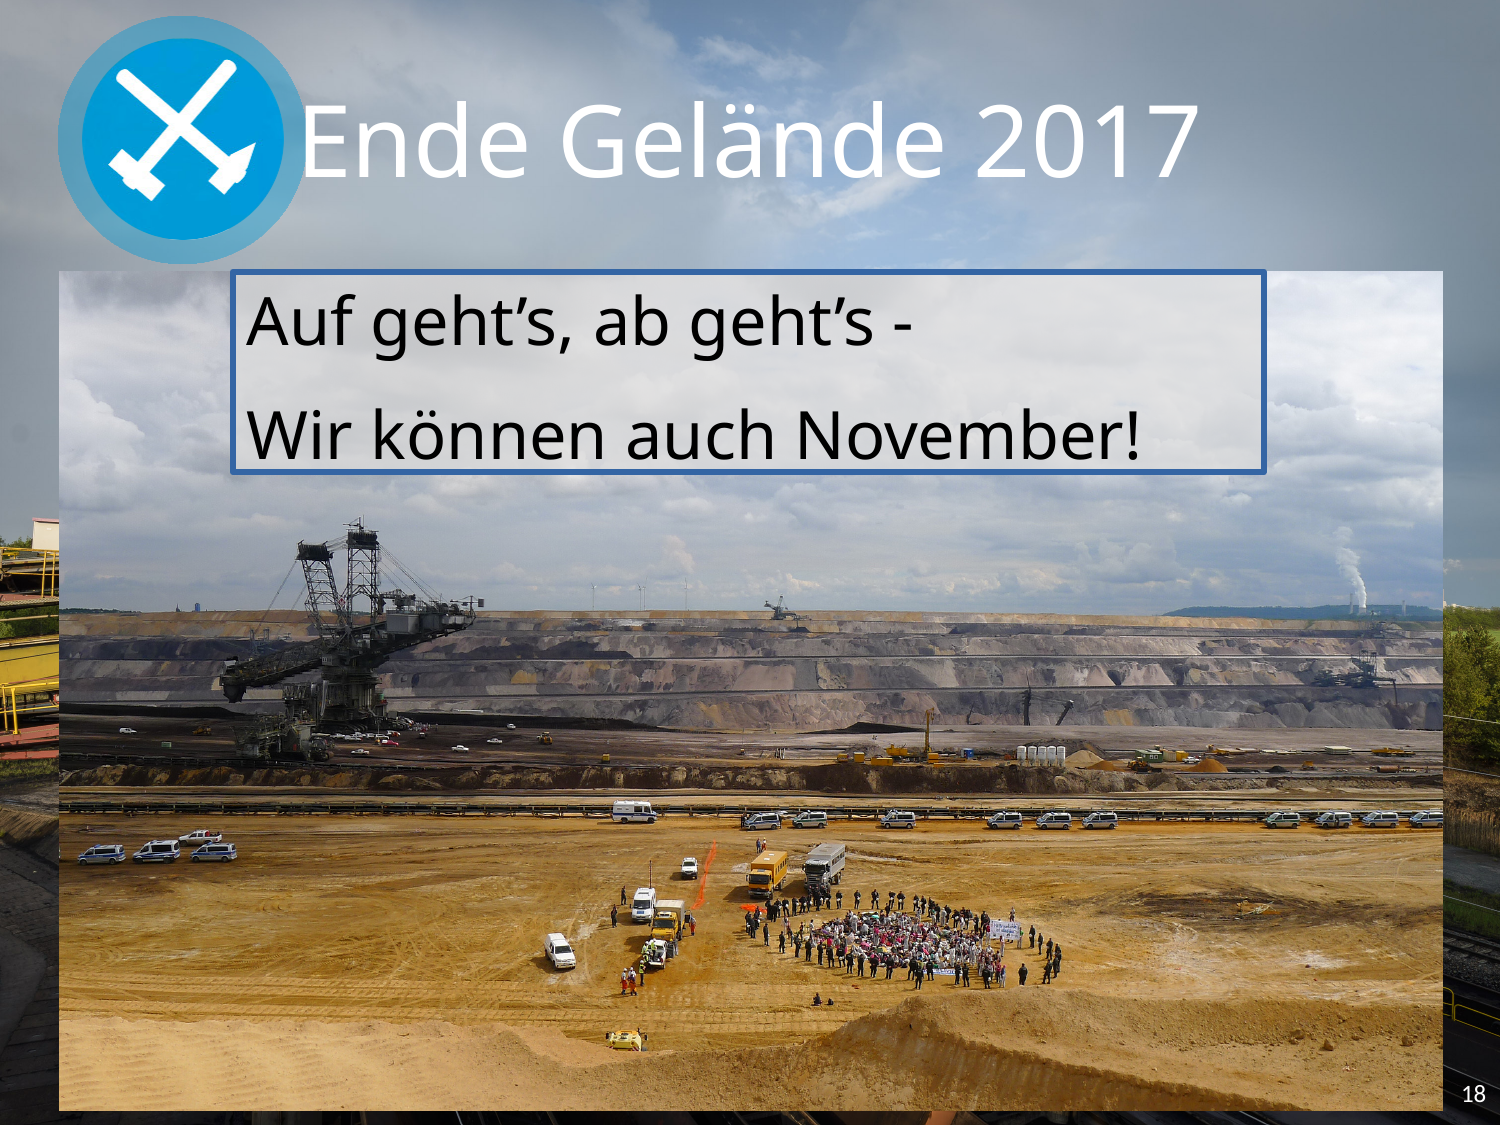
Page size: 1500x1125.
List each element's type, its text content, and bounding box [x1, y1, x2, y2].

title Ende Gelände 2017 [242, 45, 1258, 233]
picture [0, 0, 1500, 1125]
list Auf geht’s, ab geht’s - Wir können auch November! [232, 271, 1264, 473]
